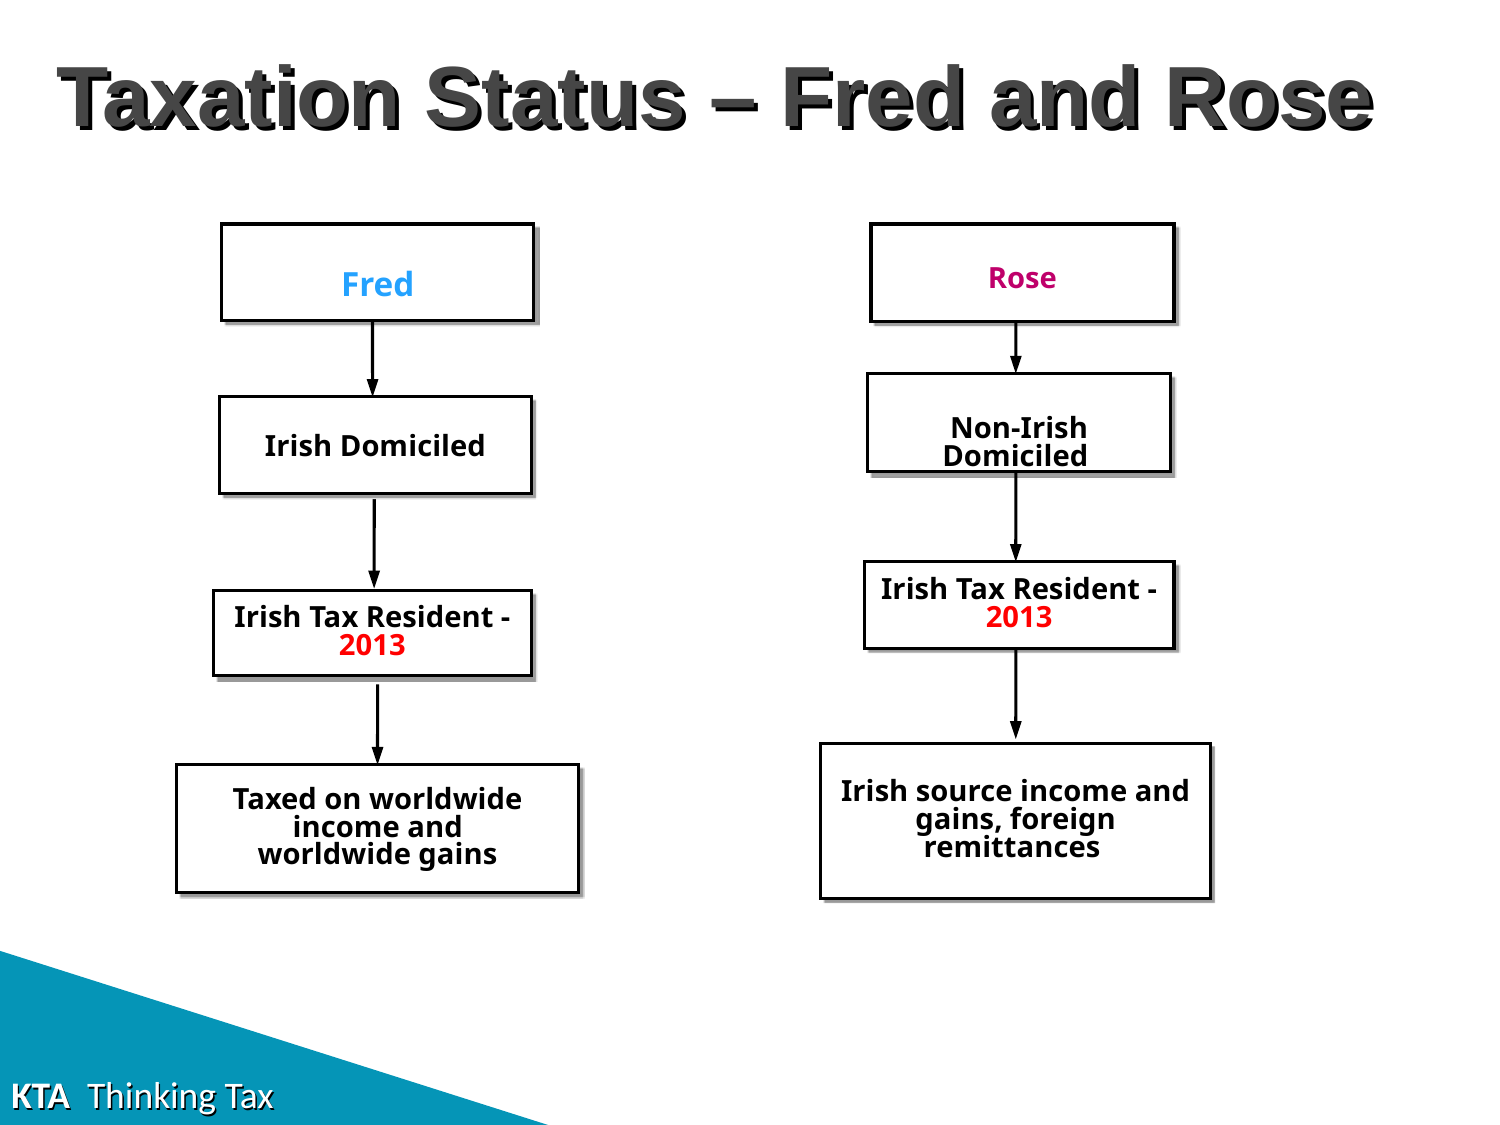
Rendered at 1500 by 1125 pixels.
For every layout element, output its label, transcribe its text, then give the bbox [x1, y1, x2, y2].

text_box Rose [871, 224, 1174, 322]
text_box Irish Domiciled [220, 397, 532, 493]
text_box Irish Tax Resident - 2013 [865, 562, 1174, 648]
title Taxation Status – Fred and Rose [41, 0, 1392, 187]
text_box Irish source income and gains, foreign remittances [821, 743, 1211, 899]
text_box Fred [222, 224, 534, 321]
text_box Taxed on worldwide income and worldwide gains [177, 765, 579, 893]
text_box Non-Irish Domiciled [868, 373, 1171, 471]
text_box Irish Tax Resident - 2013 [213, 591, 532, 676]
